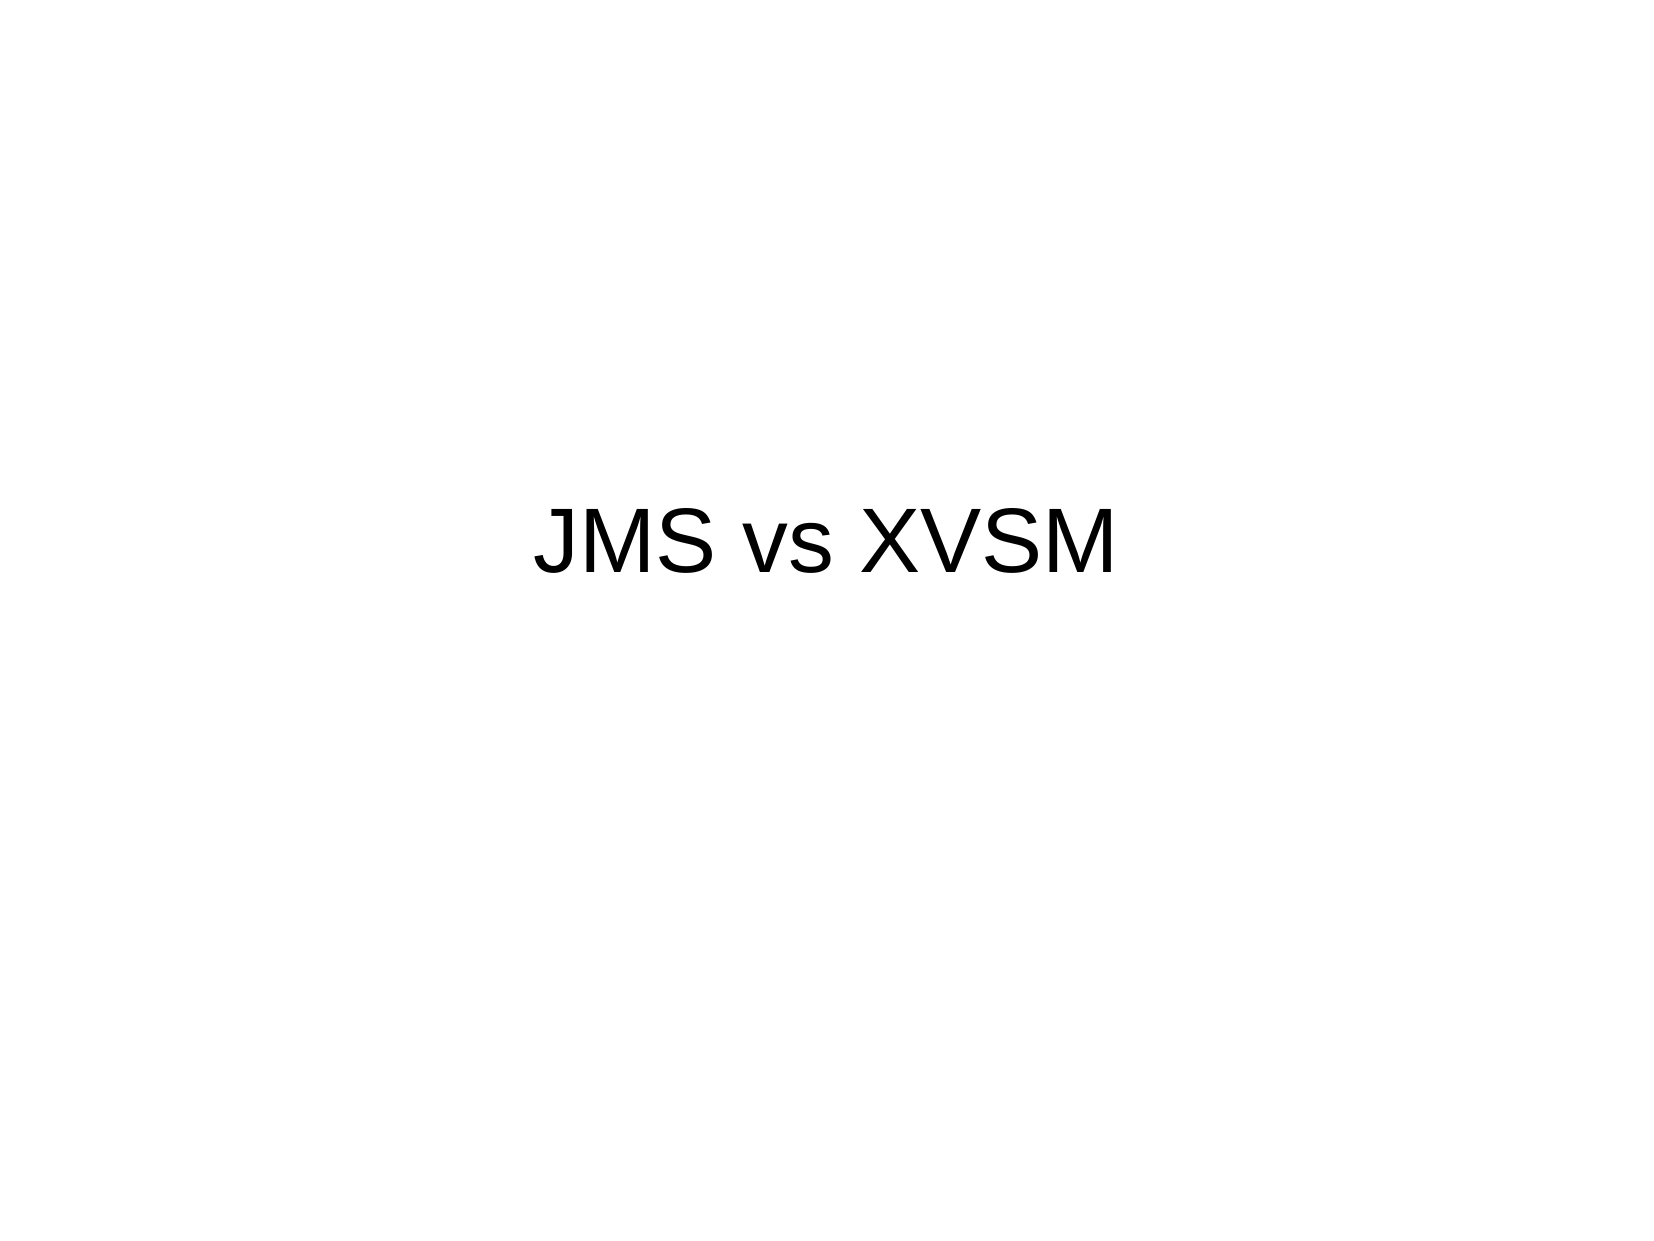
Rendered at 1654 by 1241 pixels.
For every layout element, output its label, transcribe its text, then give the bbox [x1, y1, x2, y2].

title JMS vs XVSM [82, 437, 1571, 645]
